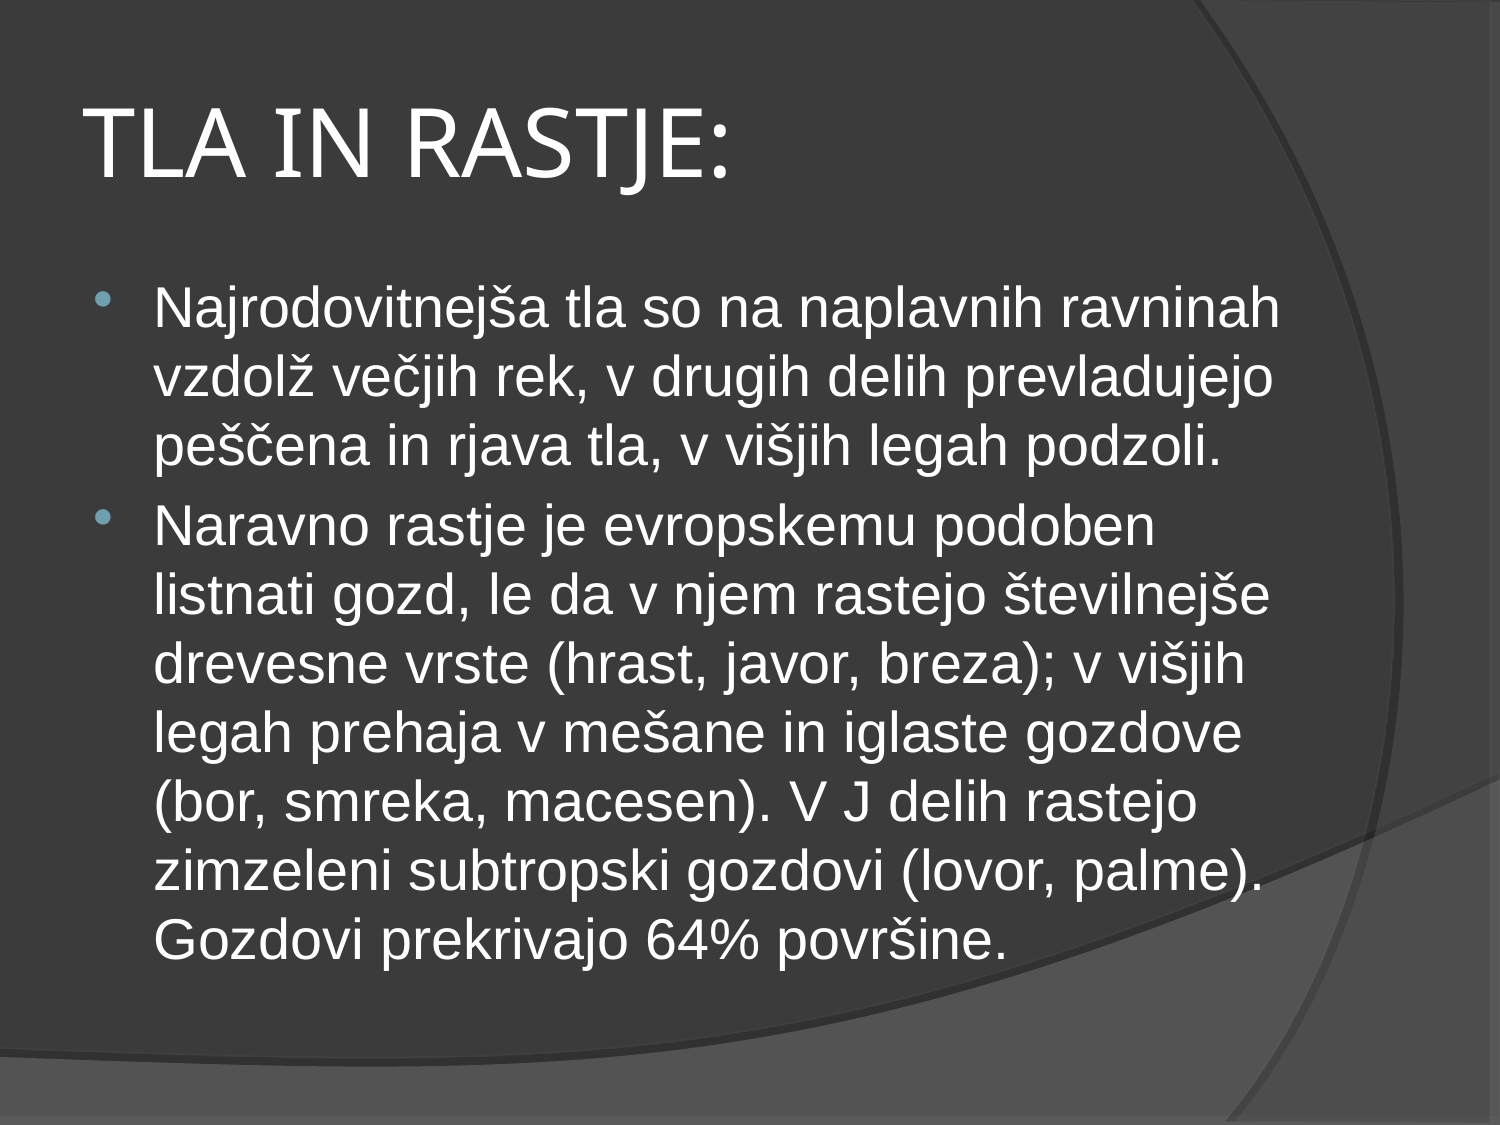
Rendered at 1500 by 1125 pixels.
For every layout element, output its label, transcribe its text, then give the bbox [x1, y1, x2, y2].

list Najrodovitnejša tla so na naplavnih ravninah vzdolž večjih rek, v drugih delih prevladujejo peščena in rjava tla, v višjih legah podzoli. Naravno rastje je evropskemu podoben listnati gozd, le da v njem rastejo številnejše drevesne vrste (hrast, javor, breza); v višjih legah prehaja v mešane in iglaste gozdove (bor, smreka, macesen). V J delih rastejo zimzeleni subtropski gozdovi (lovor, palme). Gozdovi prekrivajo 64% površine. [75, 262, 1300, 1005]
title TLA IN RASTJE: [75, 45, 1300, 233]
